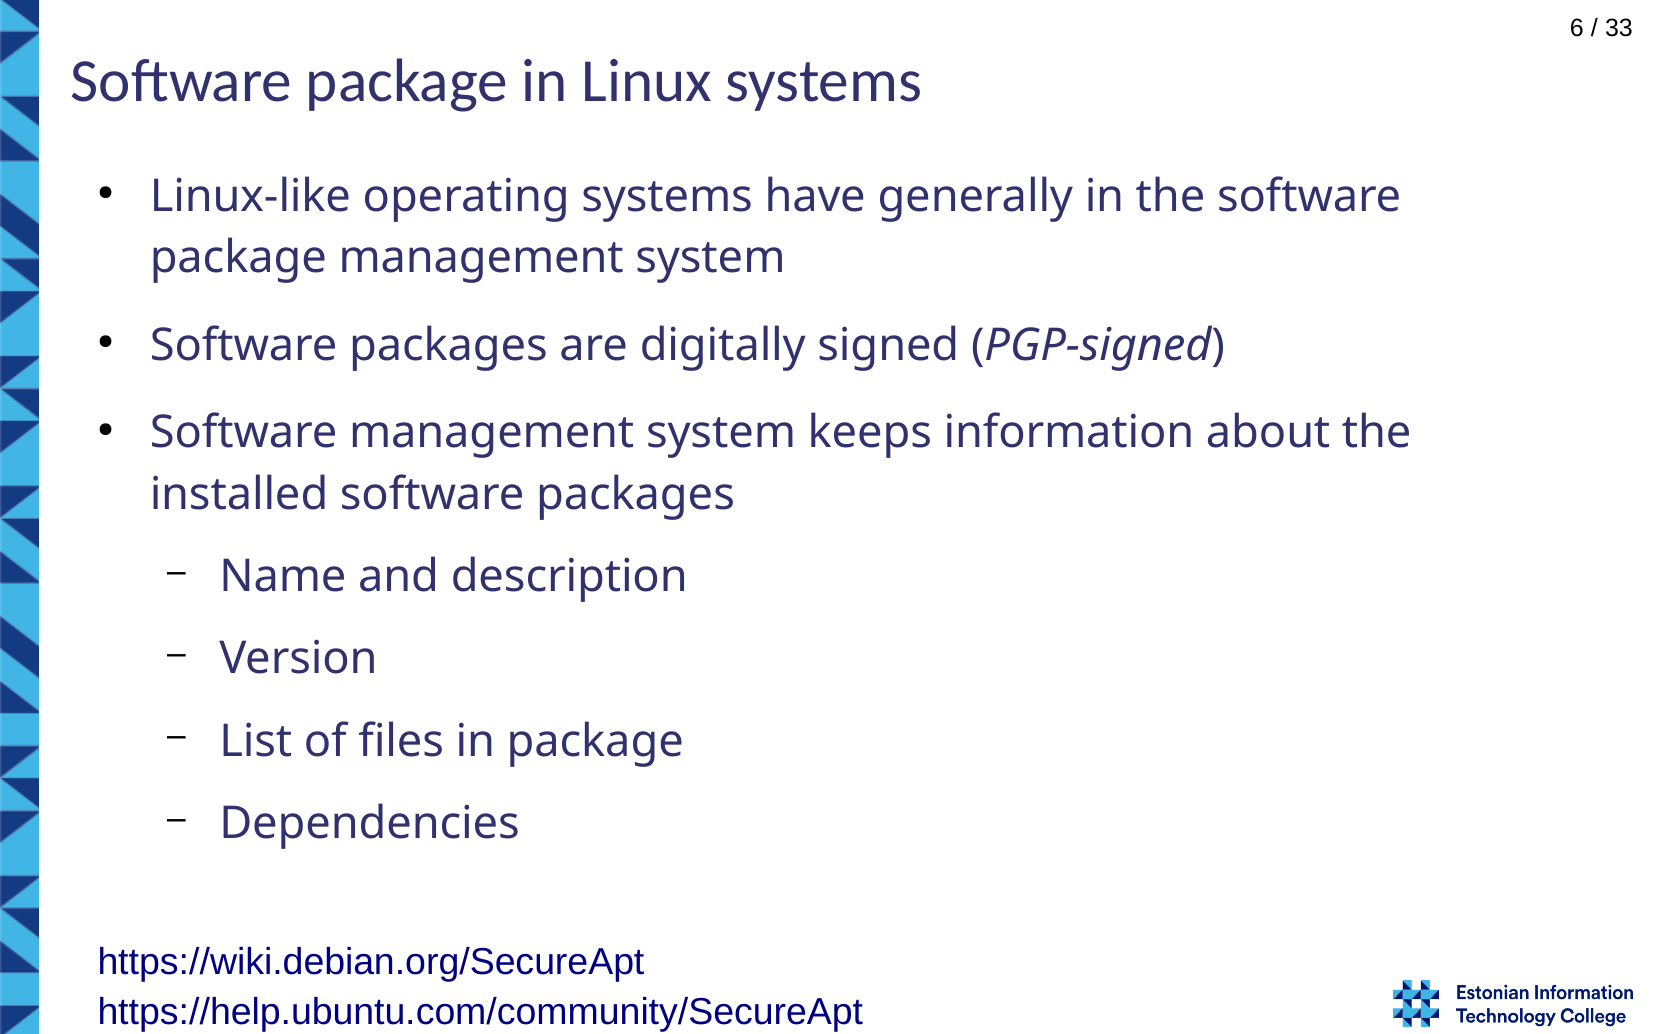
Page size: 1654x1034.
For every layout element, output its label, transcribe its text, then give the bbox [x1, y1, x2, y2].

text_box https://help.ubuntu.com/community/SecureApt [82, 983, 914, 1034]
picture [1393, 980, 1633, 1027]
list Linux-like operating systems have generally in the software package management system Software packages are digitally signed (PGP-signed) Software management system keeps information about the installed software packages Name and description Version List of files in package Dependencies [80, 163, 1536, 857]
text_box https://wiki.debian.org/SecureApt [82, 933, 660, 983]
title Software package in Linux systems [70, 41, 1630, 130]
